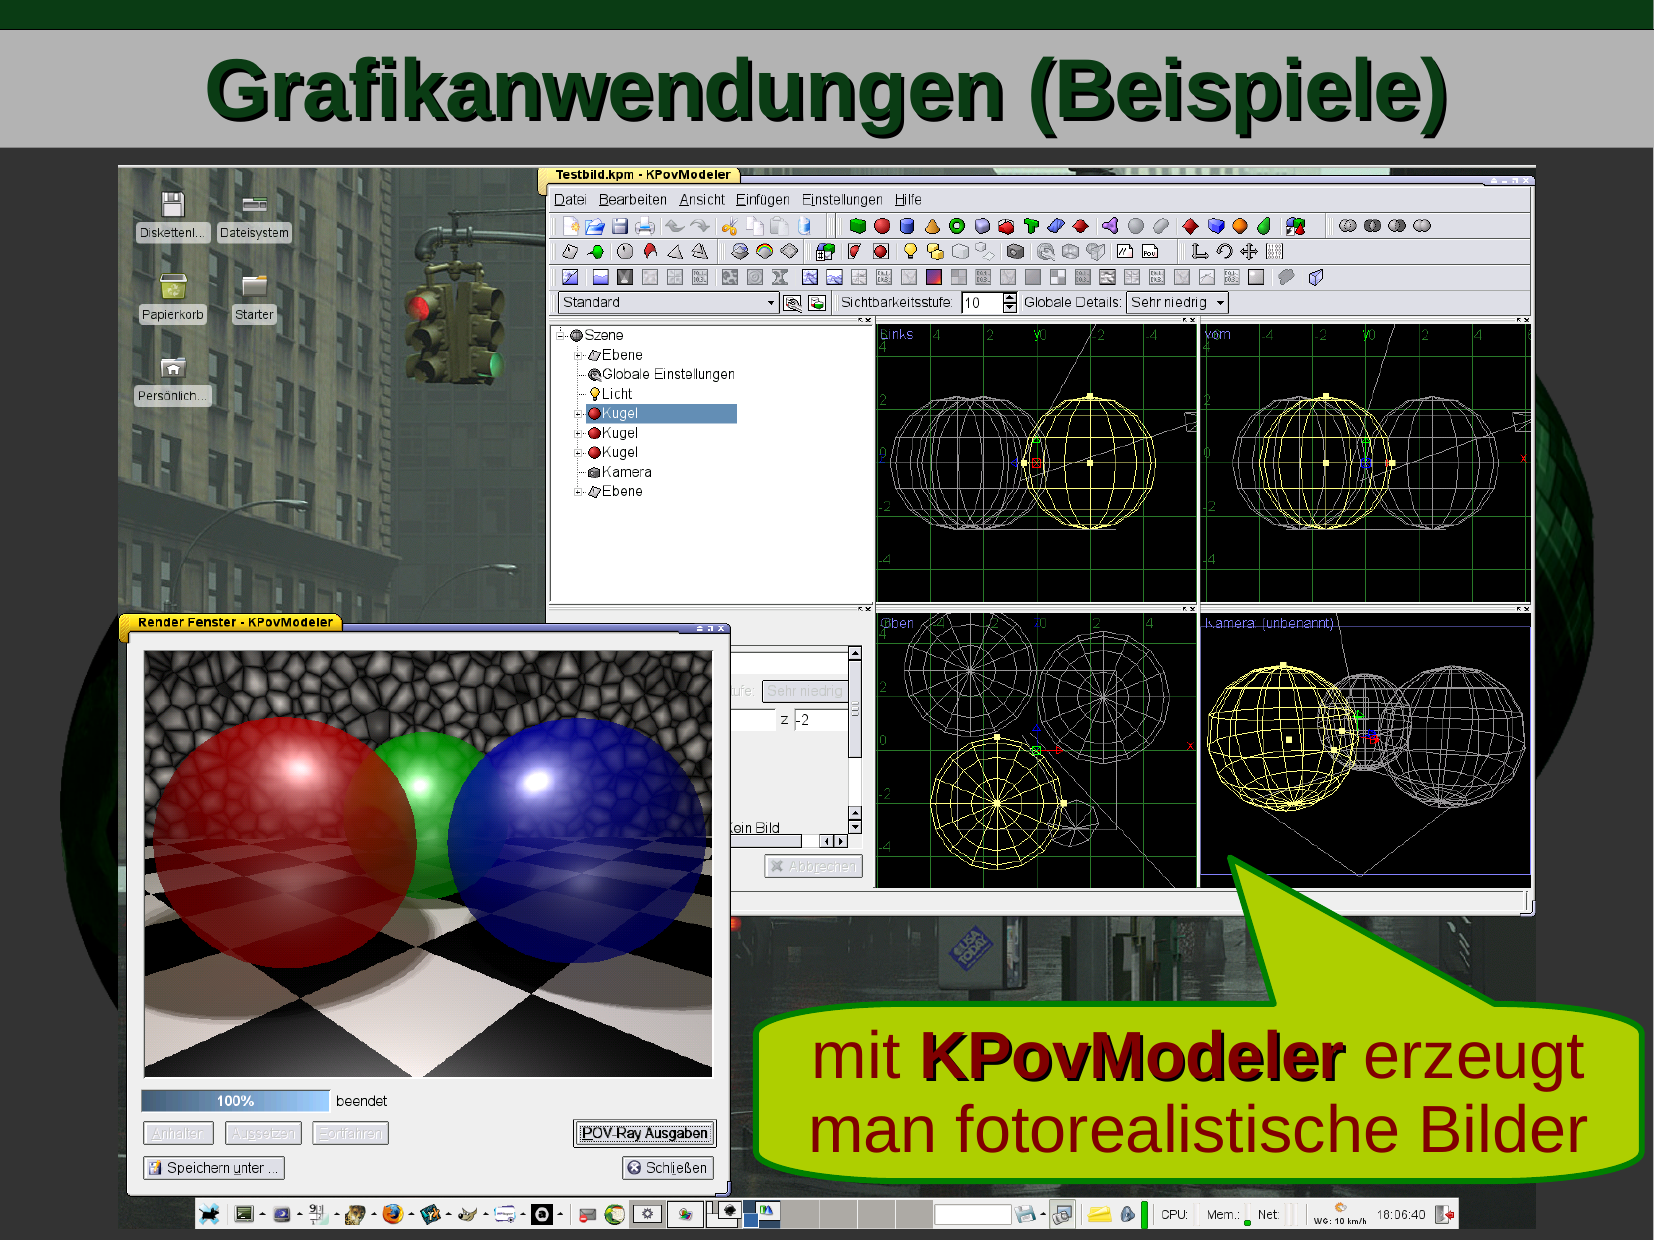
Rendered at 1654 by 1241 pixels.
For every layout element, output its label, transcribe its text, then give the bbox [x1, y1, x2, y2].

text_box mit KPovModeler erzeugt man fotorealistische Bilder [755, 857, 1642, 1182]
title Grafikanwendungen (Beispiele) [29, 29, 1625, 148]
picture [59, 165, 1595, 1229]
